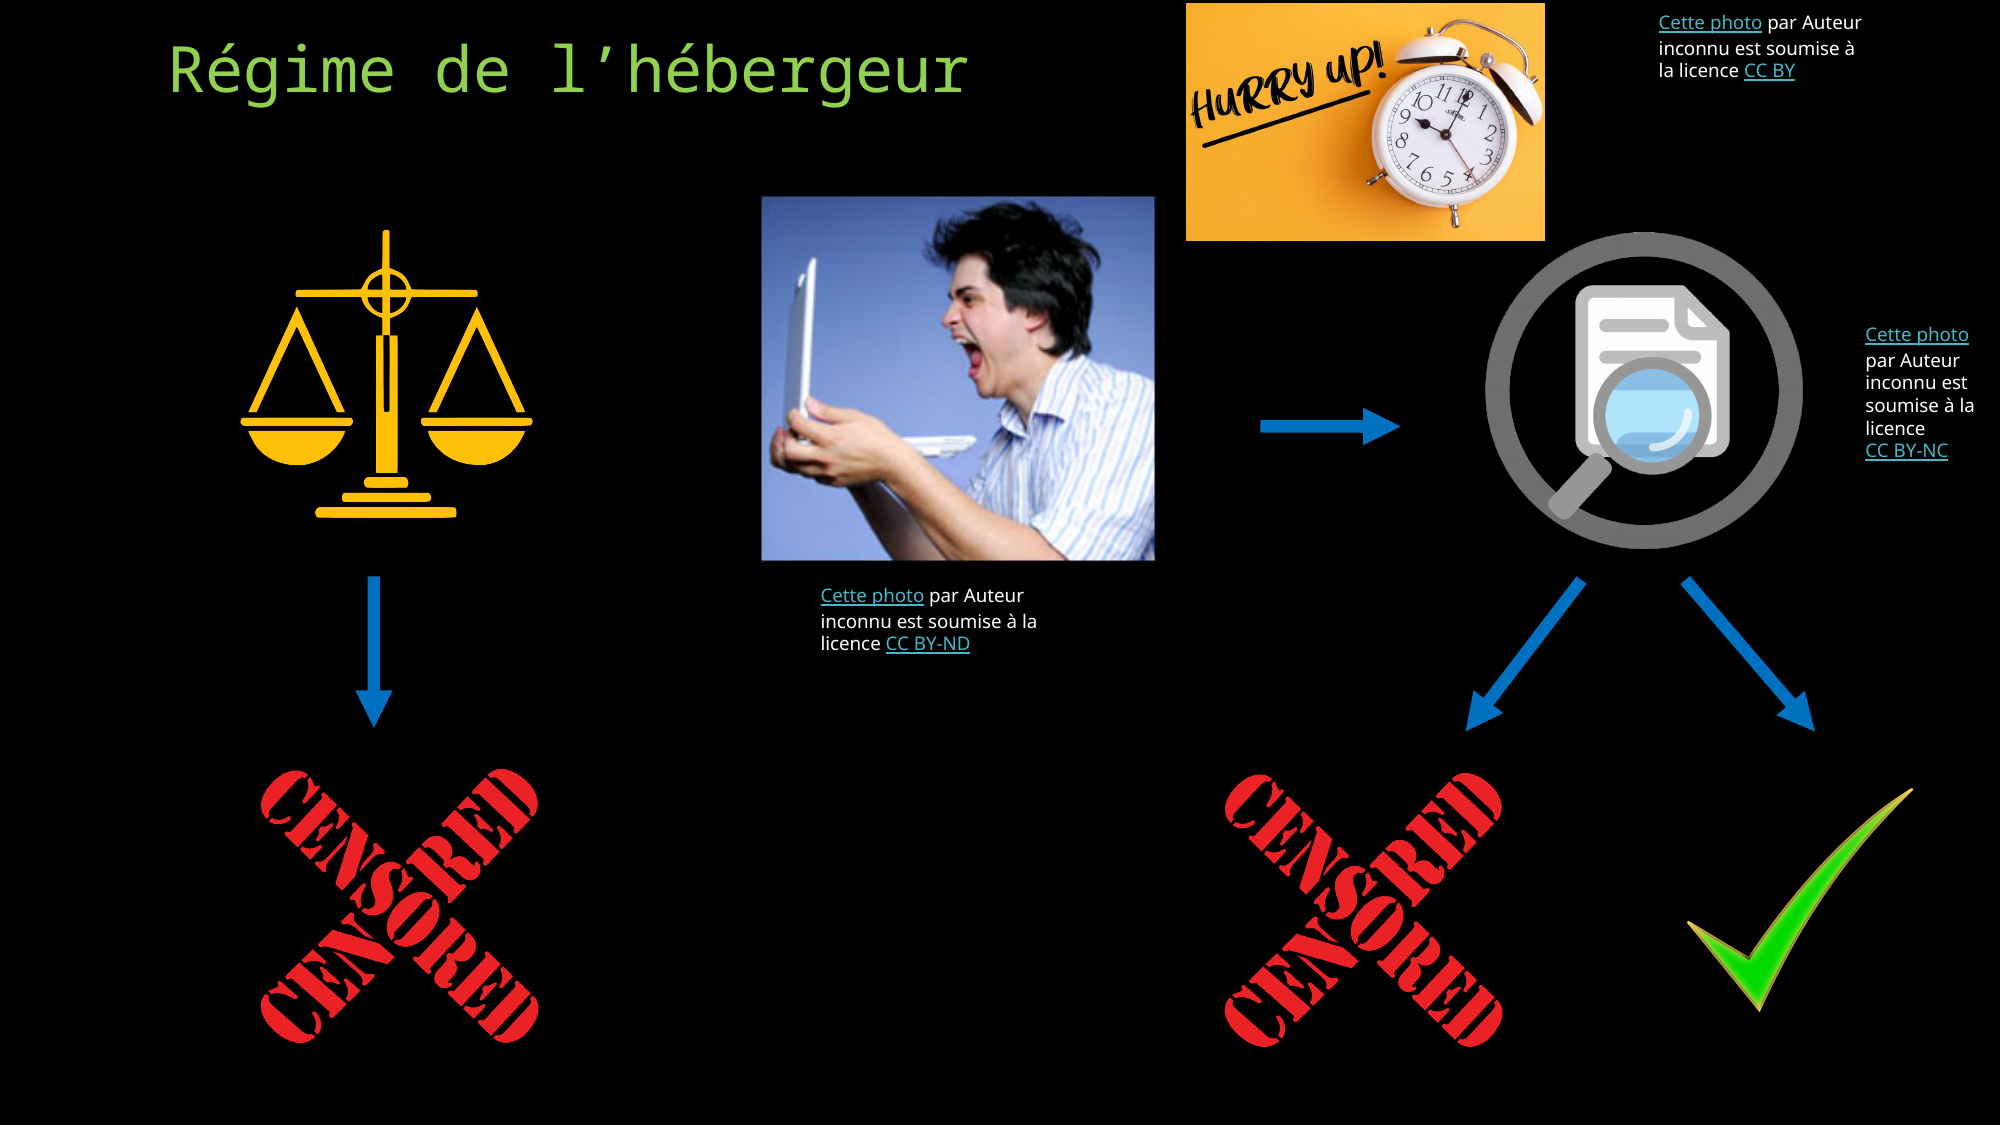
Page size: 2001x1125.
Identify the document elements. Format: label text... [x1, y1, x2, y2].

picture [1638, 787, 1919, 1067]
text_box Cette photo par Auteur inconnu est soumise à la licence CC BY-NC [1850, 315, 2000, 472]
picture [1224, 771, 1504, 1051]
picture [760, 195, 1157, 563]
text_box Cette photo par Auteur inconnu est soumise à la licence CC BY [1644, 3, 1880, 92]
picture [233, 223, 540, 526]
picture [260, 767, 540, 1047]
text_box Cette photo par Auteur inconnu est soumise à la licence CC BY-ND [805, 576, 1112, 665]
title Régime de l’hébergeur [152, 11, 997, 114]
picture [1186, 3, 1814, 558]
